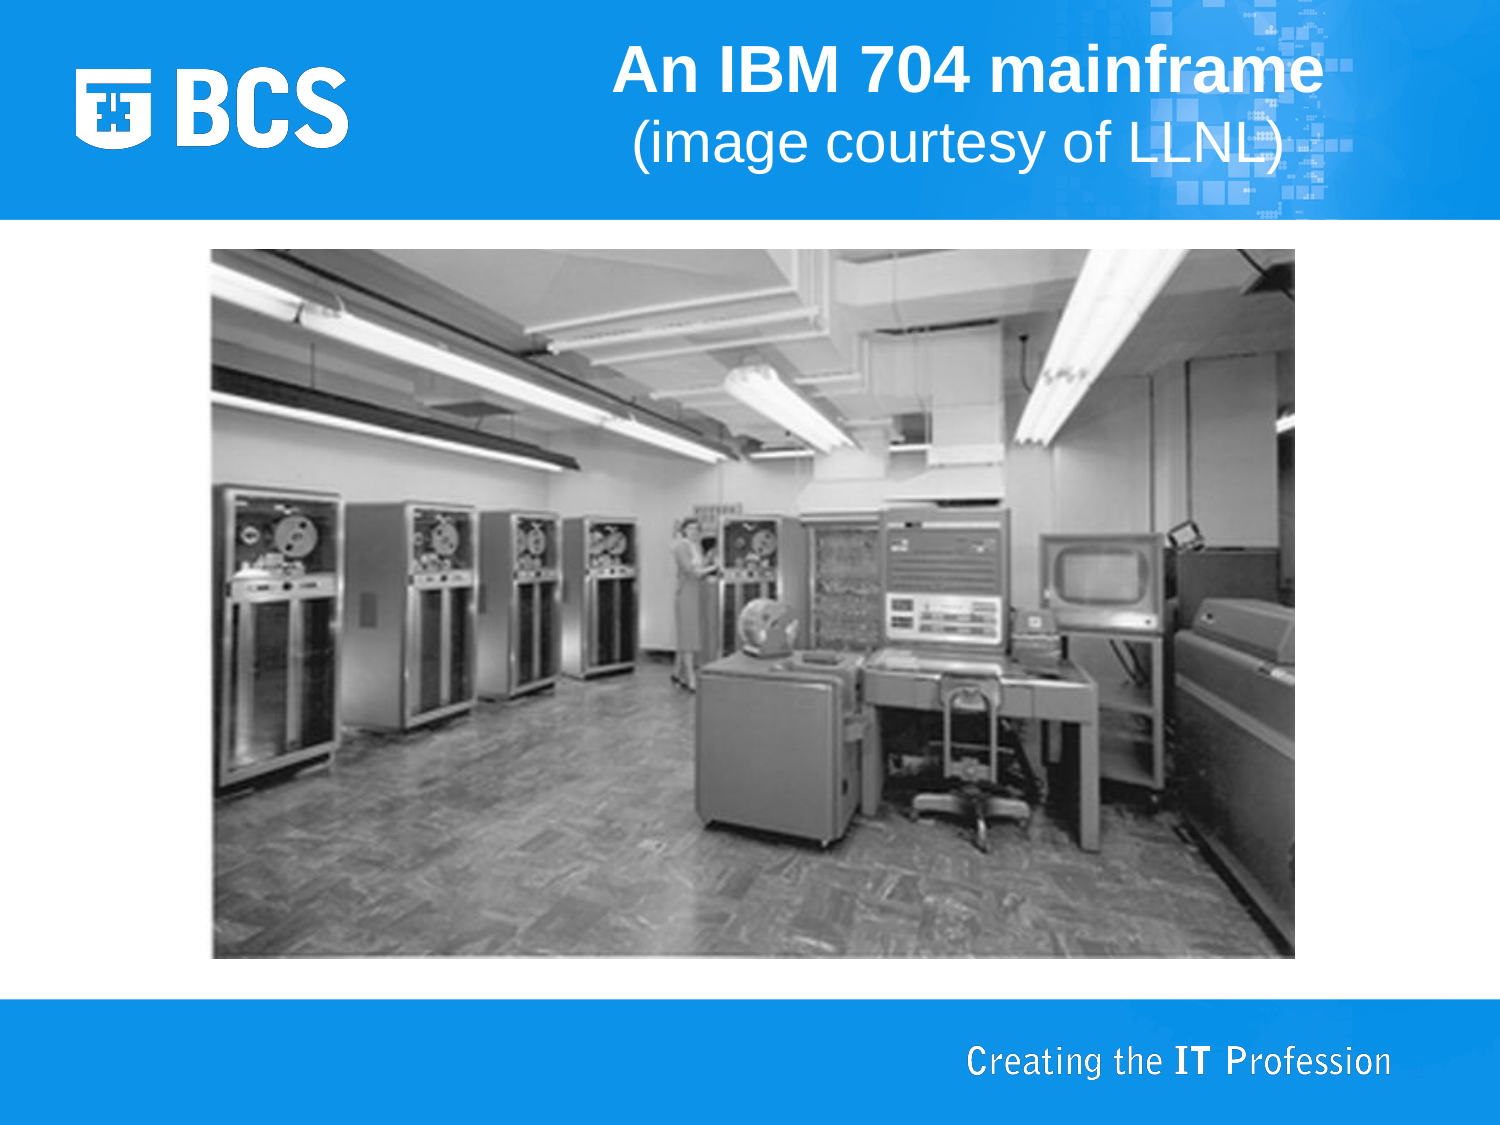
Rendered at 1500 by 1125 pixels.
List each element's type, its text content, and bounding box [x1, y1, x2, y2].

picture [0, 0, 1500, 219]
picture [206, 249, 1295, 959]
picture [0, 1000, 1500, 1125]
title An IBM 704 mainframe (image courtesy of LLNL) [560, 9, 1377, 204]
